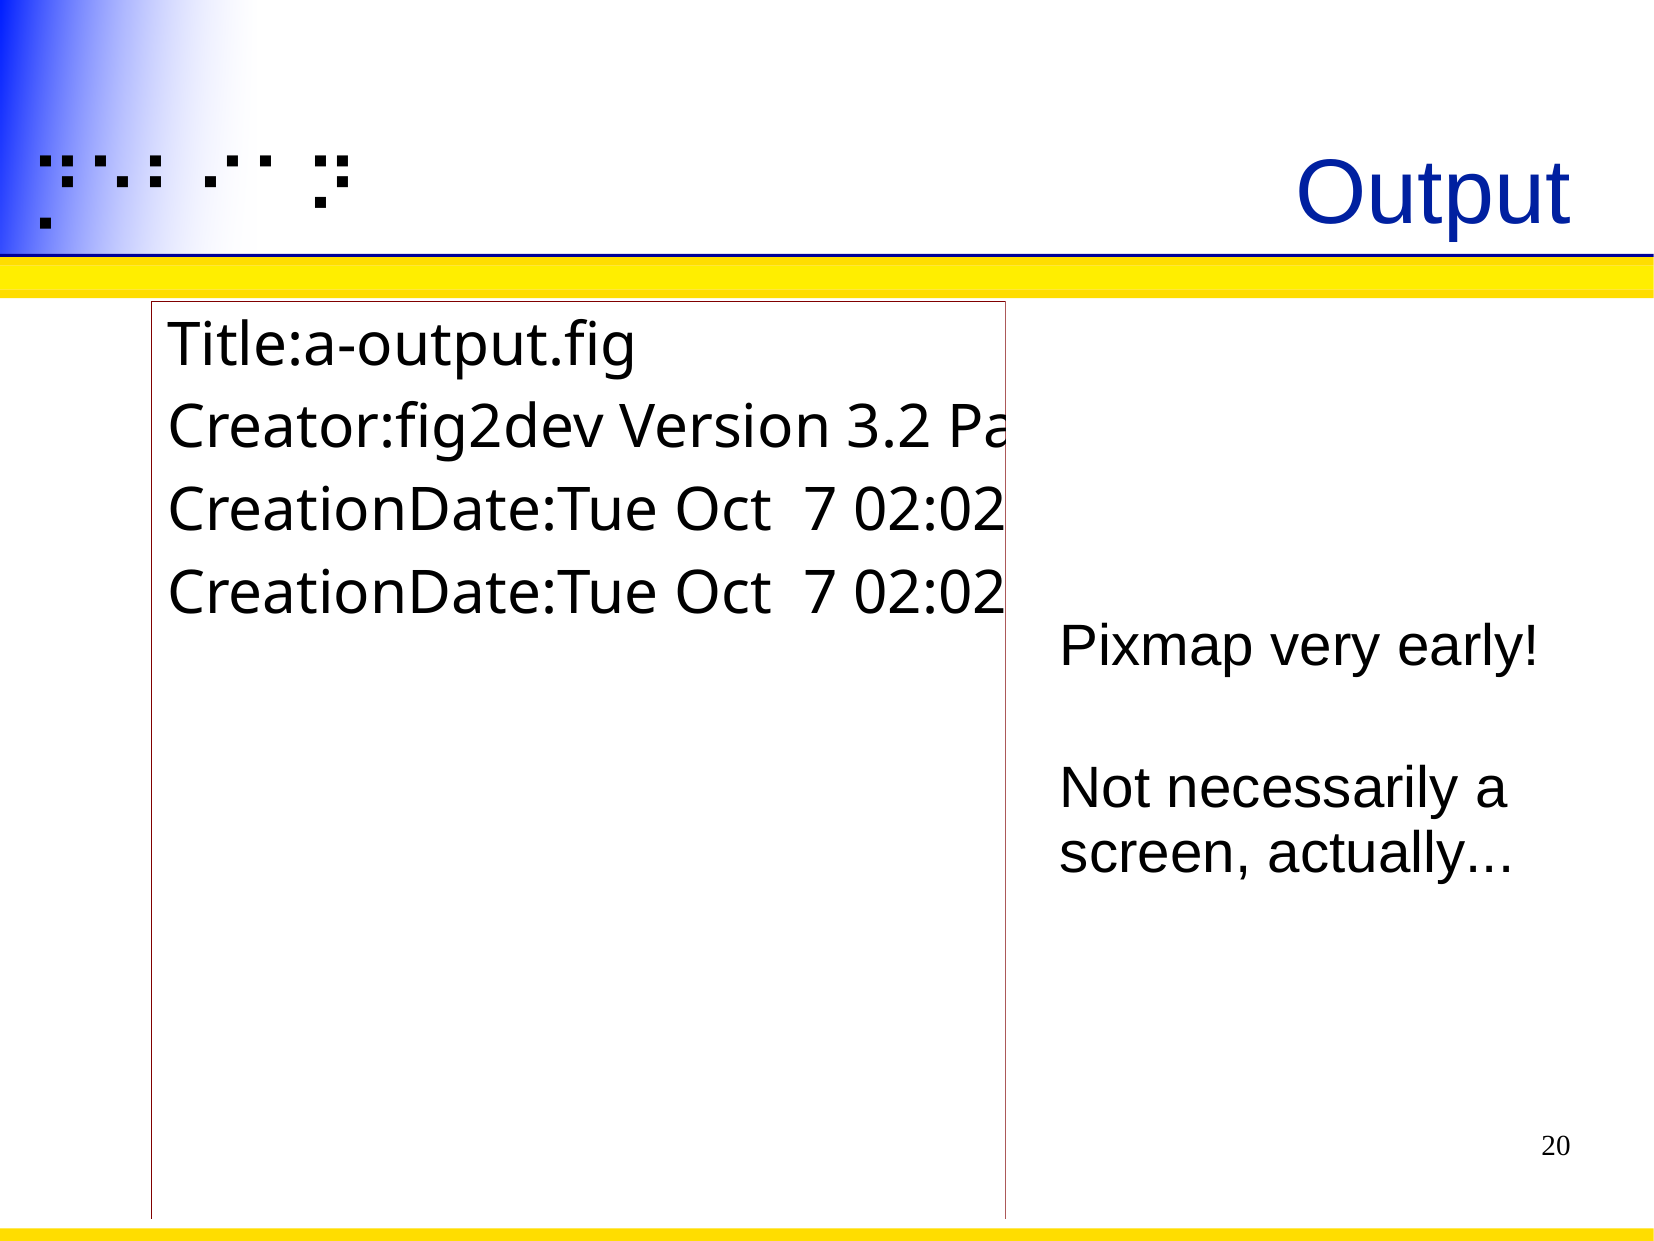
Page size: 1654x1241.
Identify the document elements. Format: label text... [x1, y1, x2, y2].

title Output [372, 126, 1571, 257]
picture [147, 297, 1006, 1219]
text_box Not necessarily a screen, actually... [1045, 747, 1642, 893]
text_box Pixmap very early! [1045, 605, 1642, 686]
